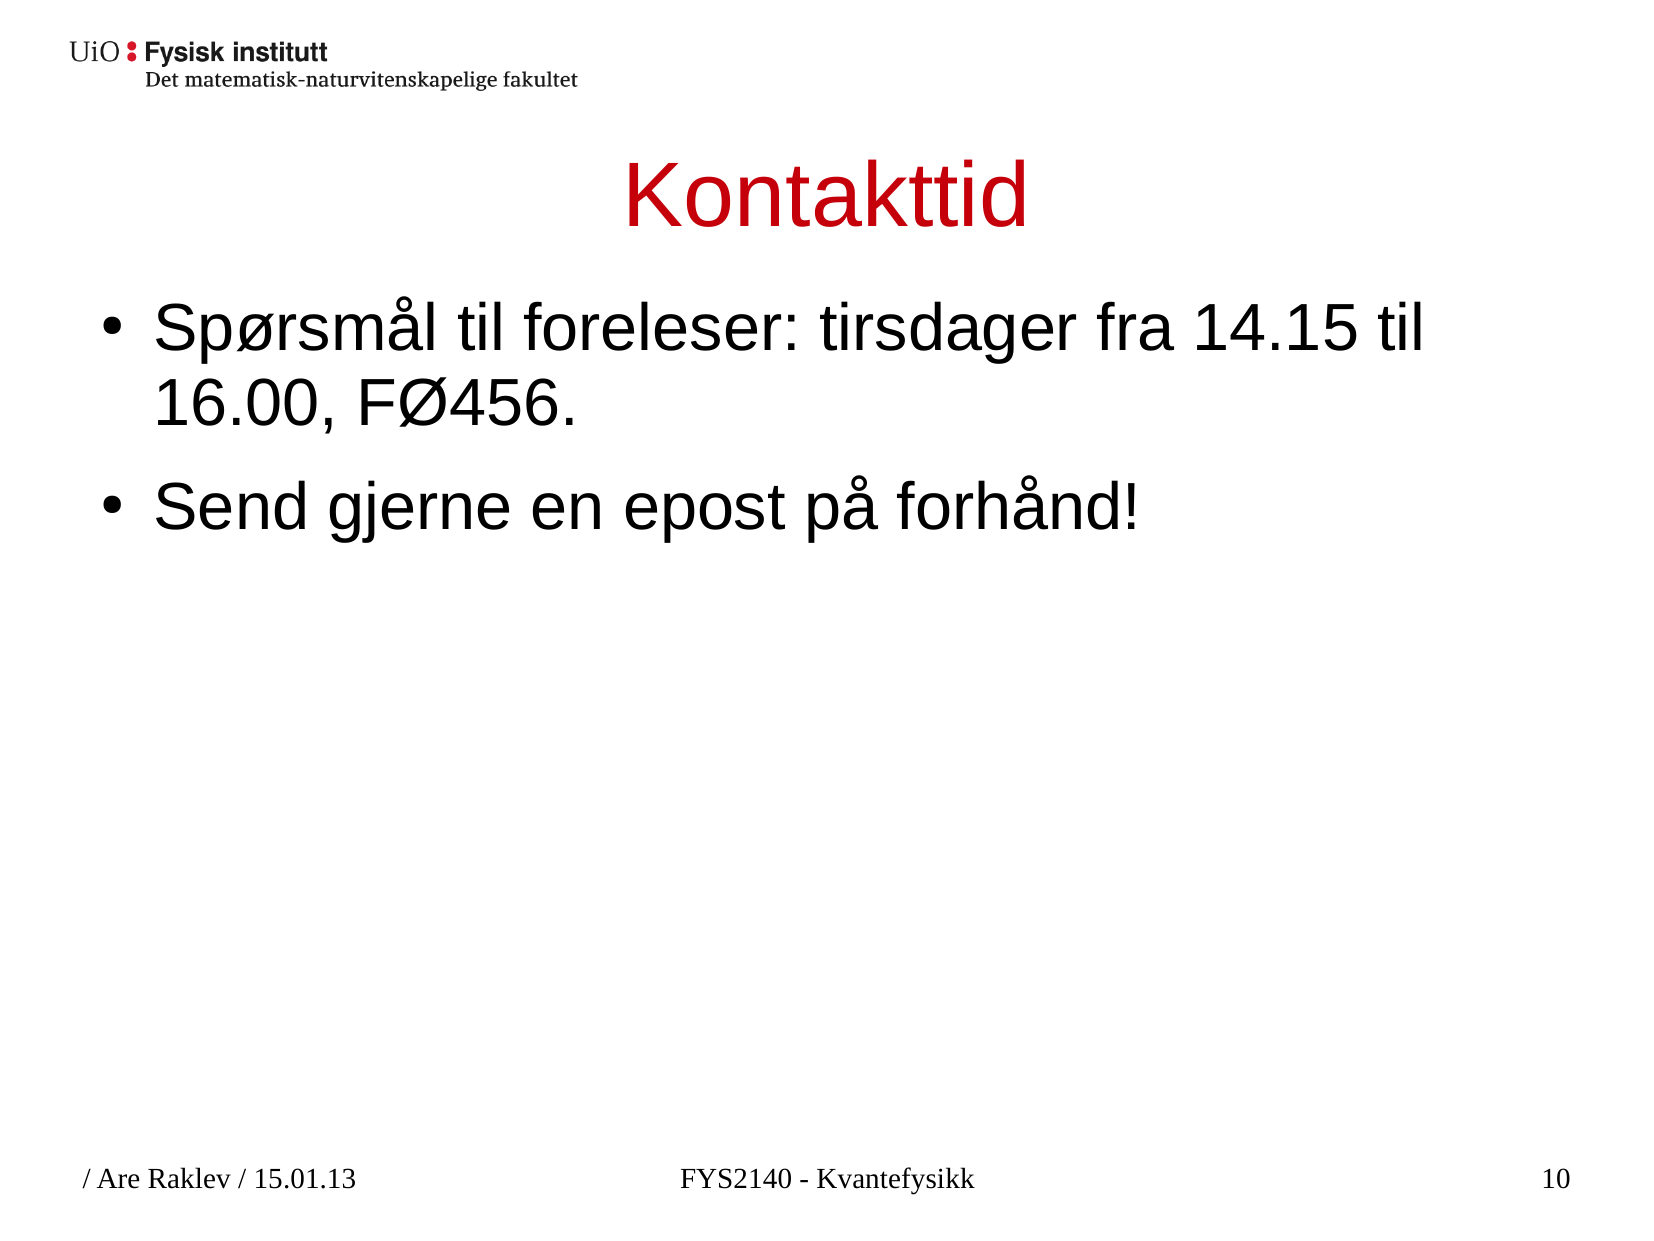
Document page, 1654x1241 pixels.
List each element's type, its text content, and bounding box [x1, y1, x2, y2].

picture [68, 37, 581, 93]
list Spørsmål til foreleser: tirsdager fra 14.15 til 16.00, FØ456. Send gjerne en epost på forhånd! [82, 290, 1571, 1094]
title Kontakttid [82, 90, 1571, 290]
